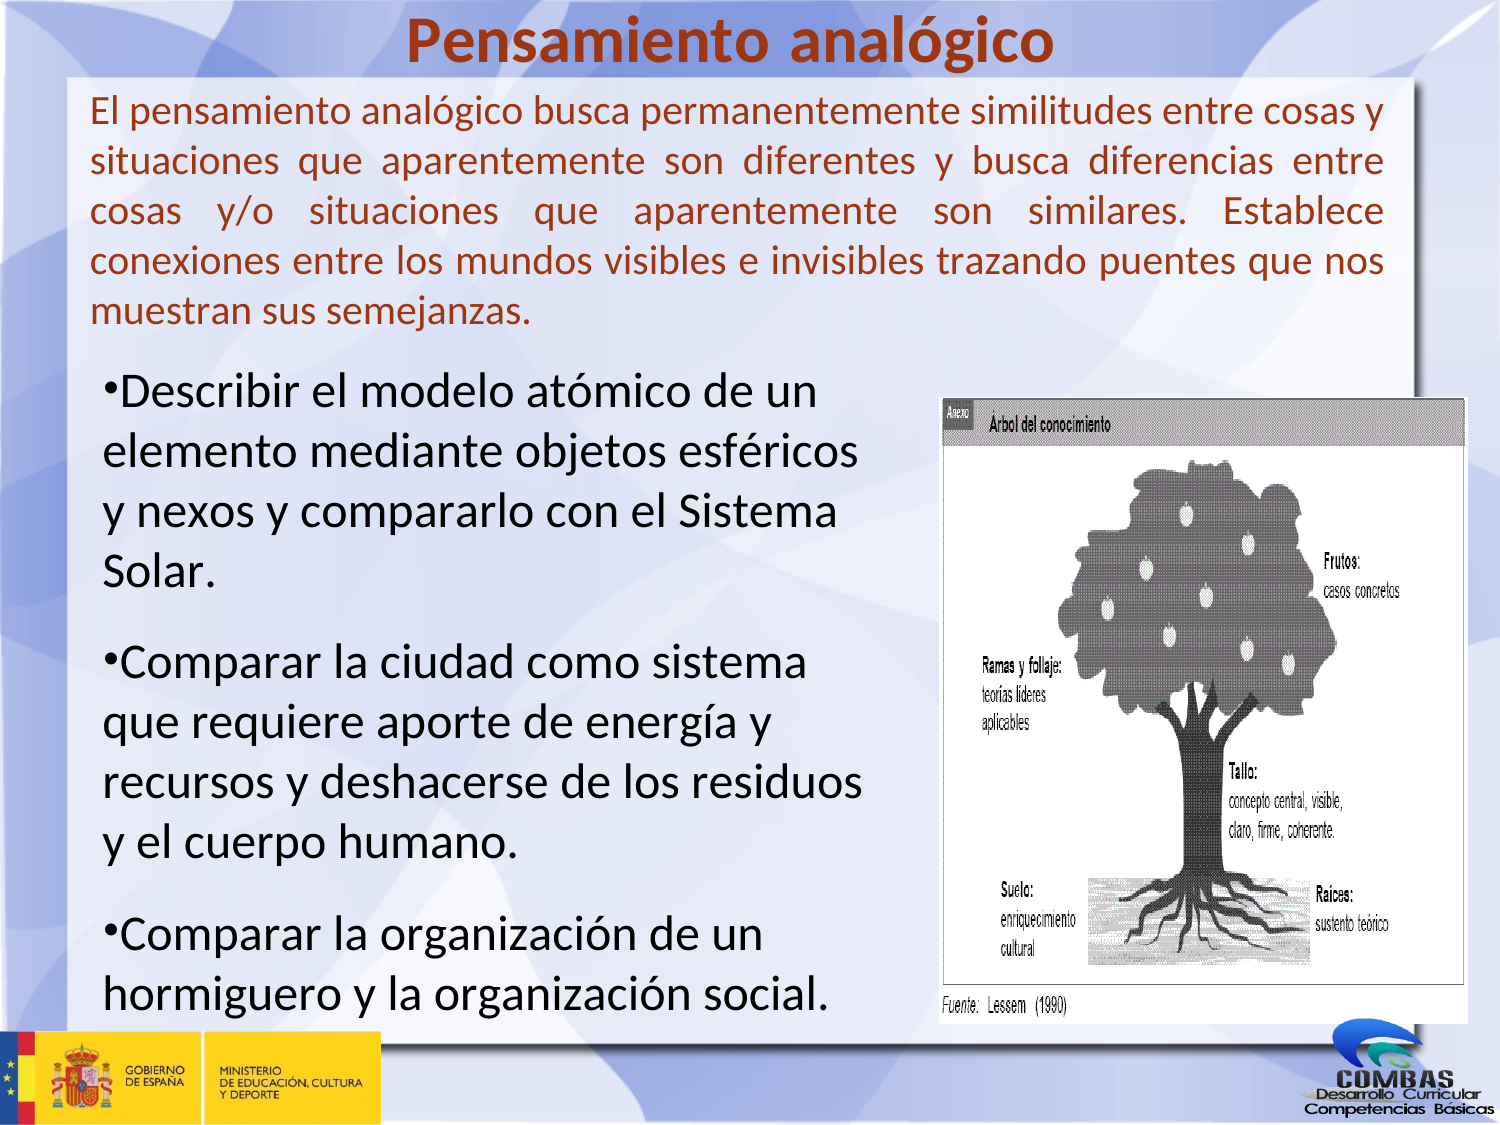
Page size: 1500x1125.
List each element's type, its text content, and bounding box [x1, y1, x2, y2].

text_box El pensamiento analógico busca permanentemente similitudes entre cosas y situaciones que aparentemente son diferentes y busca diferencias entre cosas y/o situaciones que aparentemente son similares. Establece conexiones entre los mundos visibles e invisibles trazando puentes que nos muestran sus semejanzas. [74, 75, 1400, 341]
picture [0, 0, 1500, 1125]
text_box Describir el modelo atómico de un elemento mediante objetos esféricos y nexos y compararlo con el Sistema Solar. Comparar la ciudad como sistema que requiere aporte de energía y recursos y deshacerse de los residuos y el cuerpo humano. Comparar la organización de un hormiguero y la organización social. [87, 349, 901, 1028]
text_box Pensamiento analógico [137, 0, 1326, 84]
